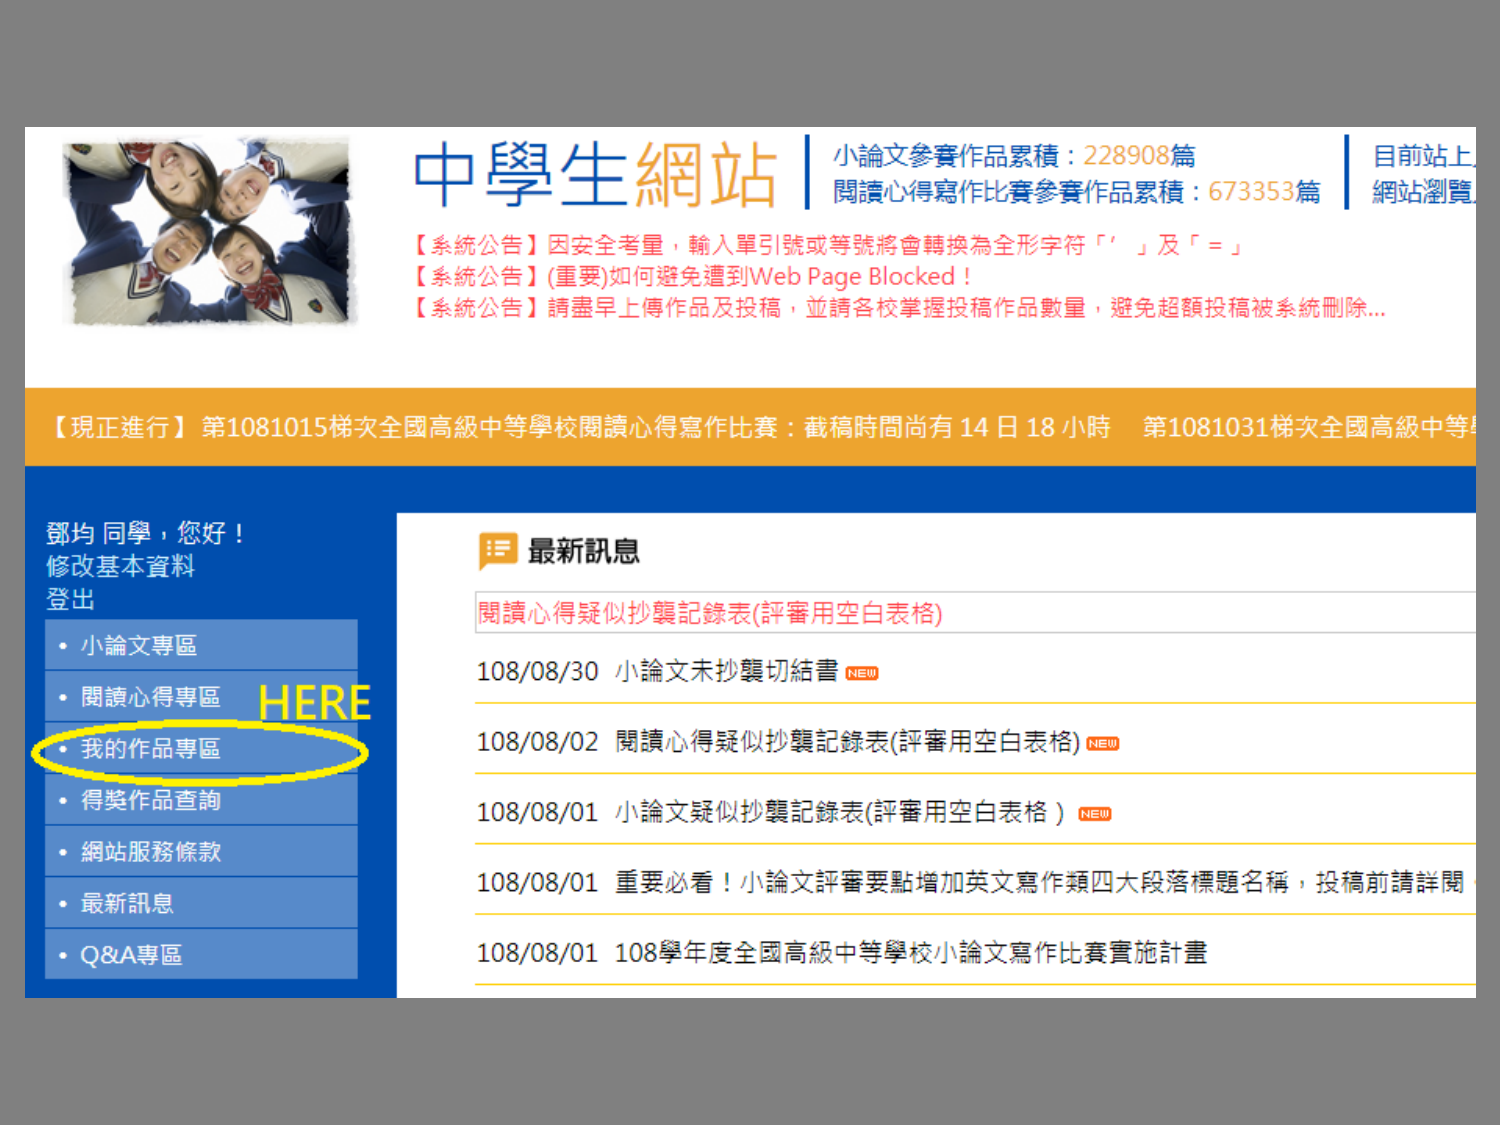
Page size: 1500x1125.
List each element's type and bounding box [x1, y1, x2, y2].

picture [25, 127, 1476, 998]
